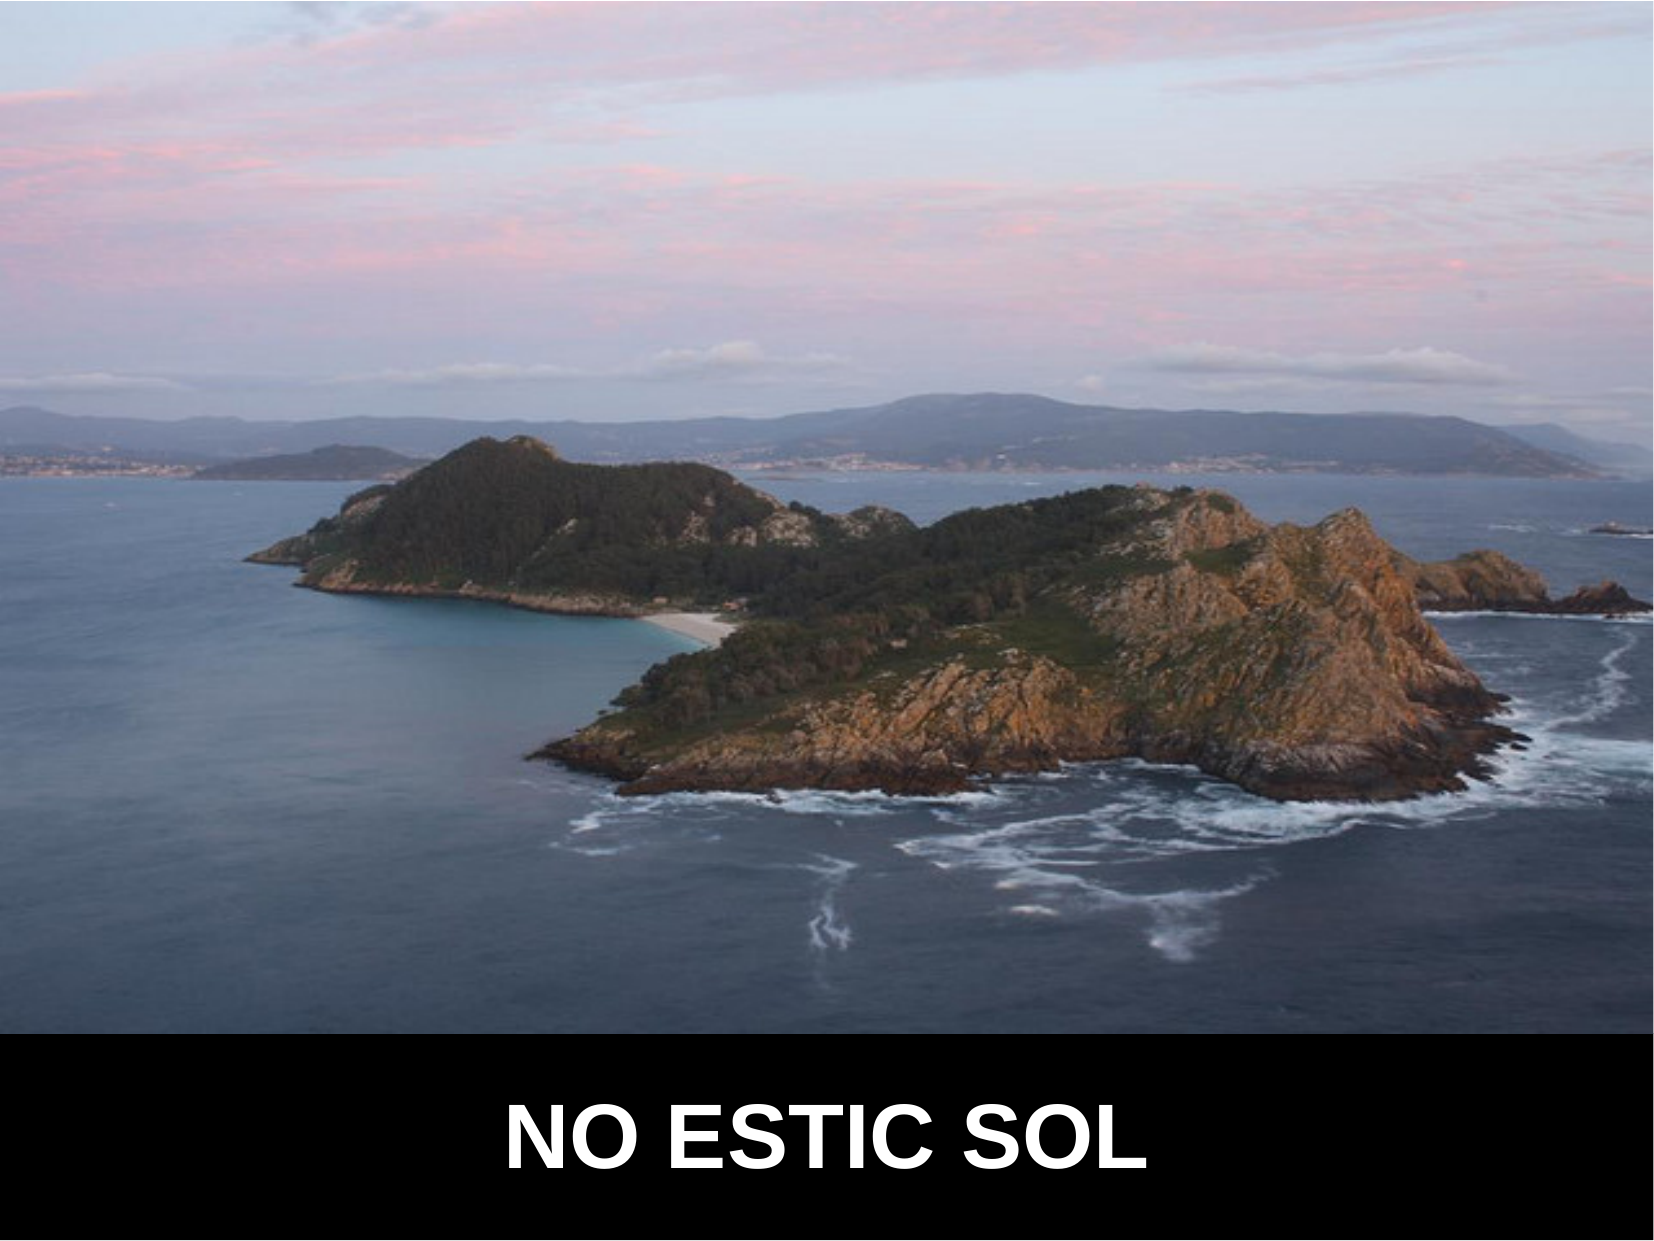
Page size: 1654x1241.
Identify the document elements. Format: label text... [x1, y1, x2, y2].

title NO ESTIC SOL [0, 1034, 1654, 1241]
picture [0, 1, 1654, 1034]
